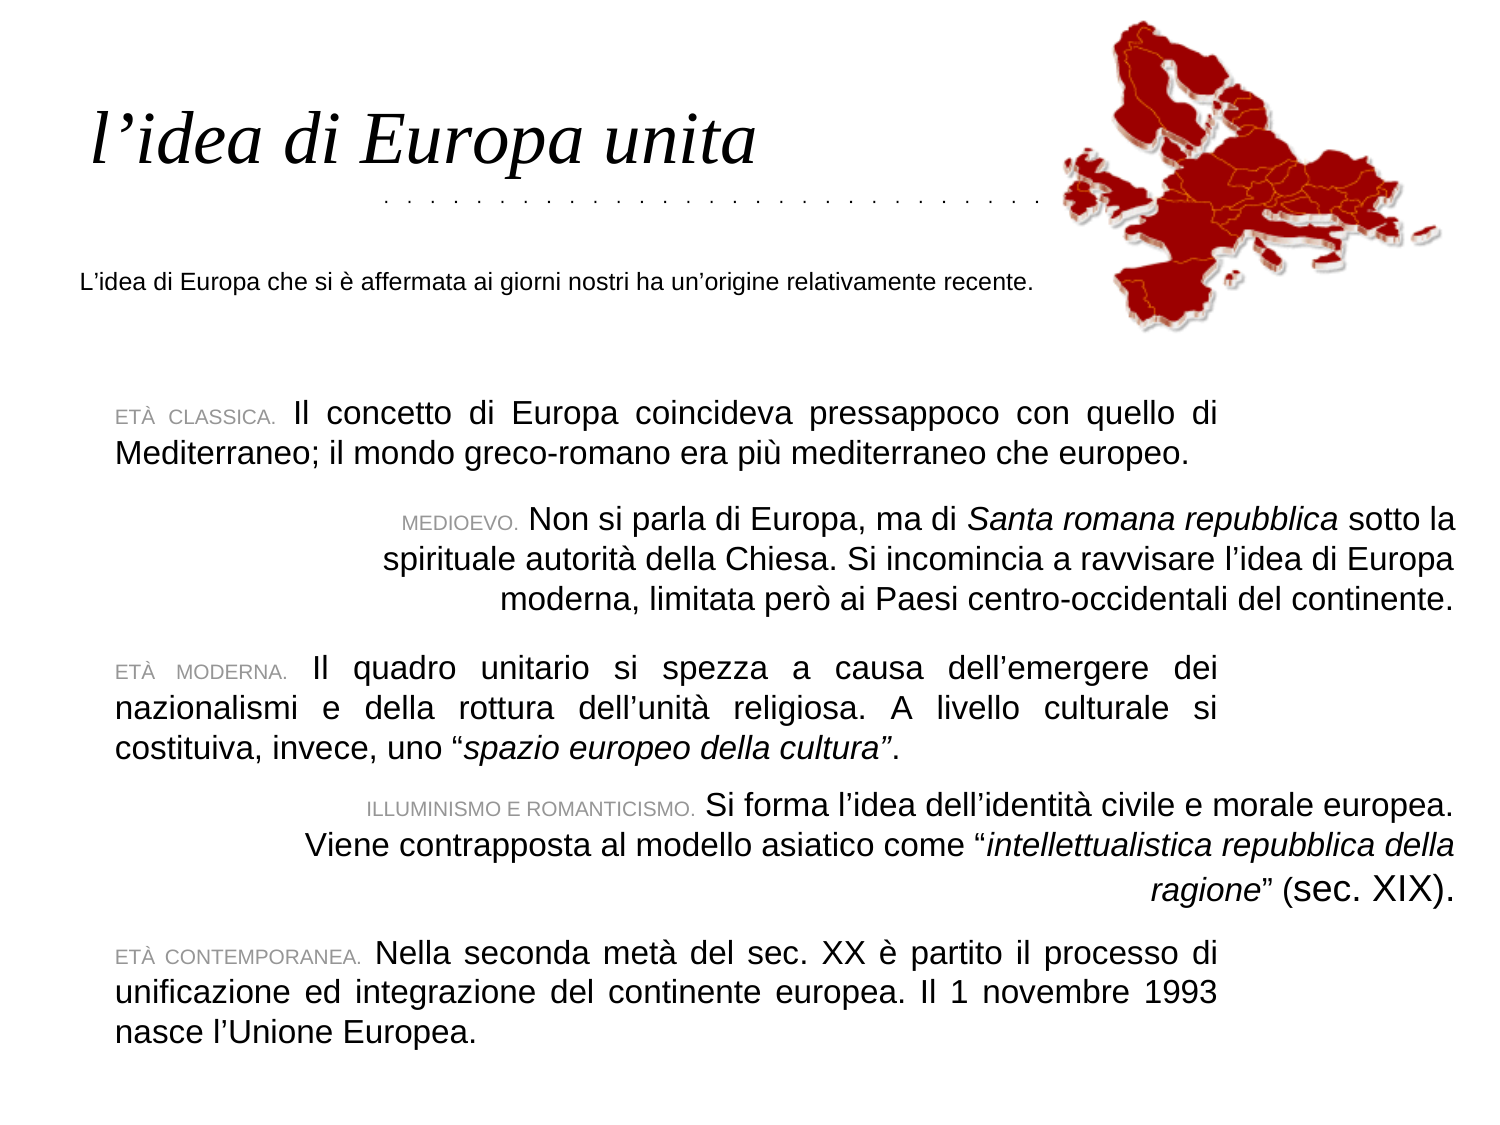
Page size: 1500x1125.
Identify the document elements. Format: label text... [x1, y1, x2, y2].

text_box L’idea di Europa che si è affermata ai giorni nostri ha un’origine relativamente recente. [64, 257, 1377, 303]
text_box ILLUMINISMO E ROMANTICISMO. Si forma l’idea dell’identità civile e morale europea. Viene contrapposta al modello asiatico come “intellettualistica repubblica della ragione” (sec. XIX). [277, 775, 1471, 917]
text_box ETÀ CONTEMPORANEA. Nella seconda metà del sec. XX è partito il processo di unificazione ed integrazione del continente europea. Il 1 novembre 1993 nasce l’Unione Europea. [100, 923, 1235, 1059]
title l’idea di Europa unita [75, 45, 1057, 233]
text_box ETÀ CLASSICA. Il concetto di Europa coincideva pressappoco con quello di Mediterraneo; il mondo greco-romano era più mediterraneo che europeo. [100, 383, 1235, 479]
picture [1057, 18, 1447, 338]
text_box MEDIOEVO. Non si parla di Europa, ma di Santa romana repubblica sotto la spirituale autorità della Chiesa. Si incomincia a ravvisare l’idea di Europa moderna, limitata però ai Paesi centro-occidentali del continente. [277, 489, 1471, 626]
text_box ETÀ MODERNA. Il quadro unitario si spezza a causa dell’emergere dei nazionalismi e della rottura dell’unità religiosa. A livello culturale si costituiva, invece, uno “spazio europeo della cultura”. [100, 638, 1235, 774]
picture [383, 196, 1047, 208]
